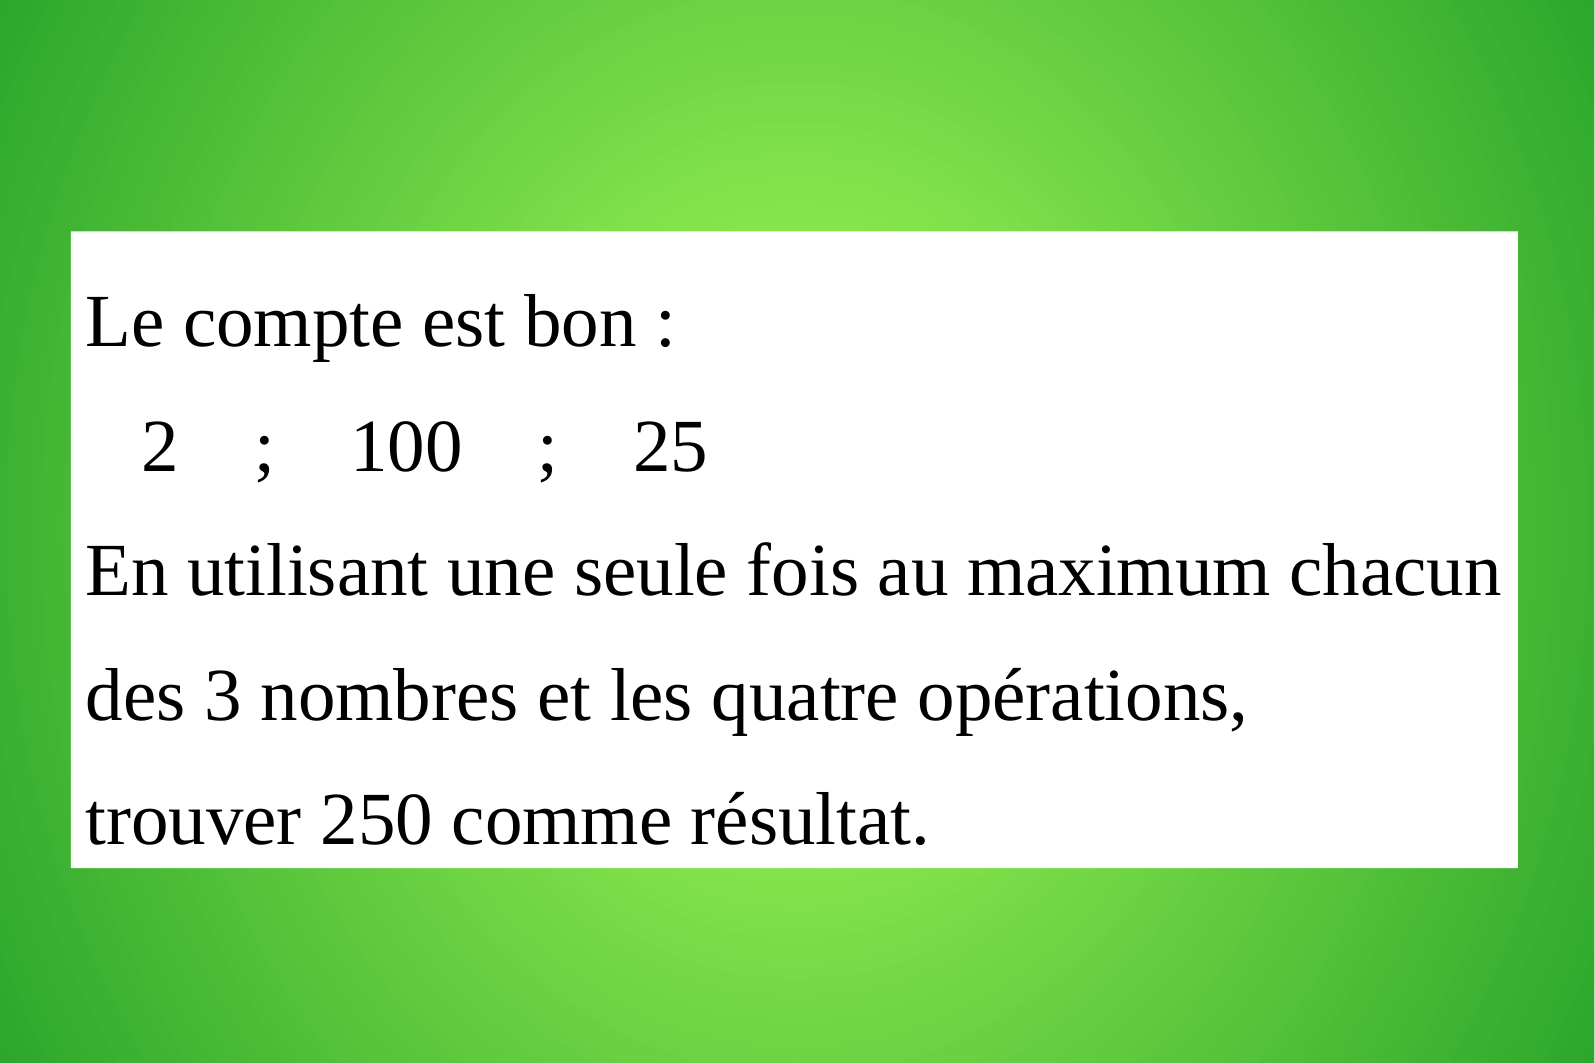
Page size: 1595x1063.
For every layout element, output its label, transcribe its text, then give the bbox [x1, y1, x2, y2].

picture [0, 0, 1595, 1063]
text_box Le compte est bon : 2 ; 100 ; 25 En utilisant une seule fois au maximum chacun des 3 nombres et les quatre opérations, trouver 250 comme résultat. [70, 231, 1518, 827]
